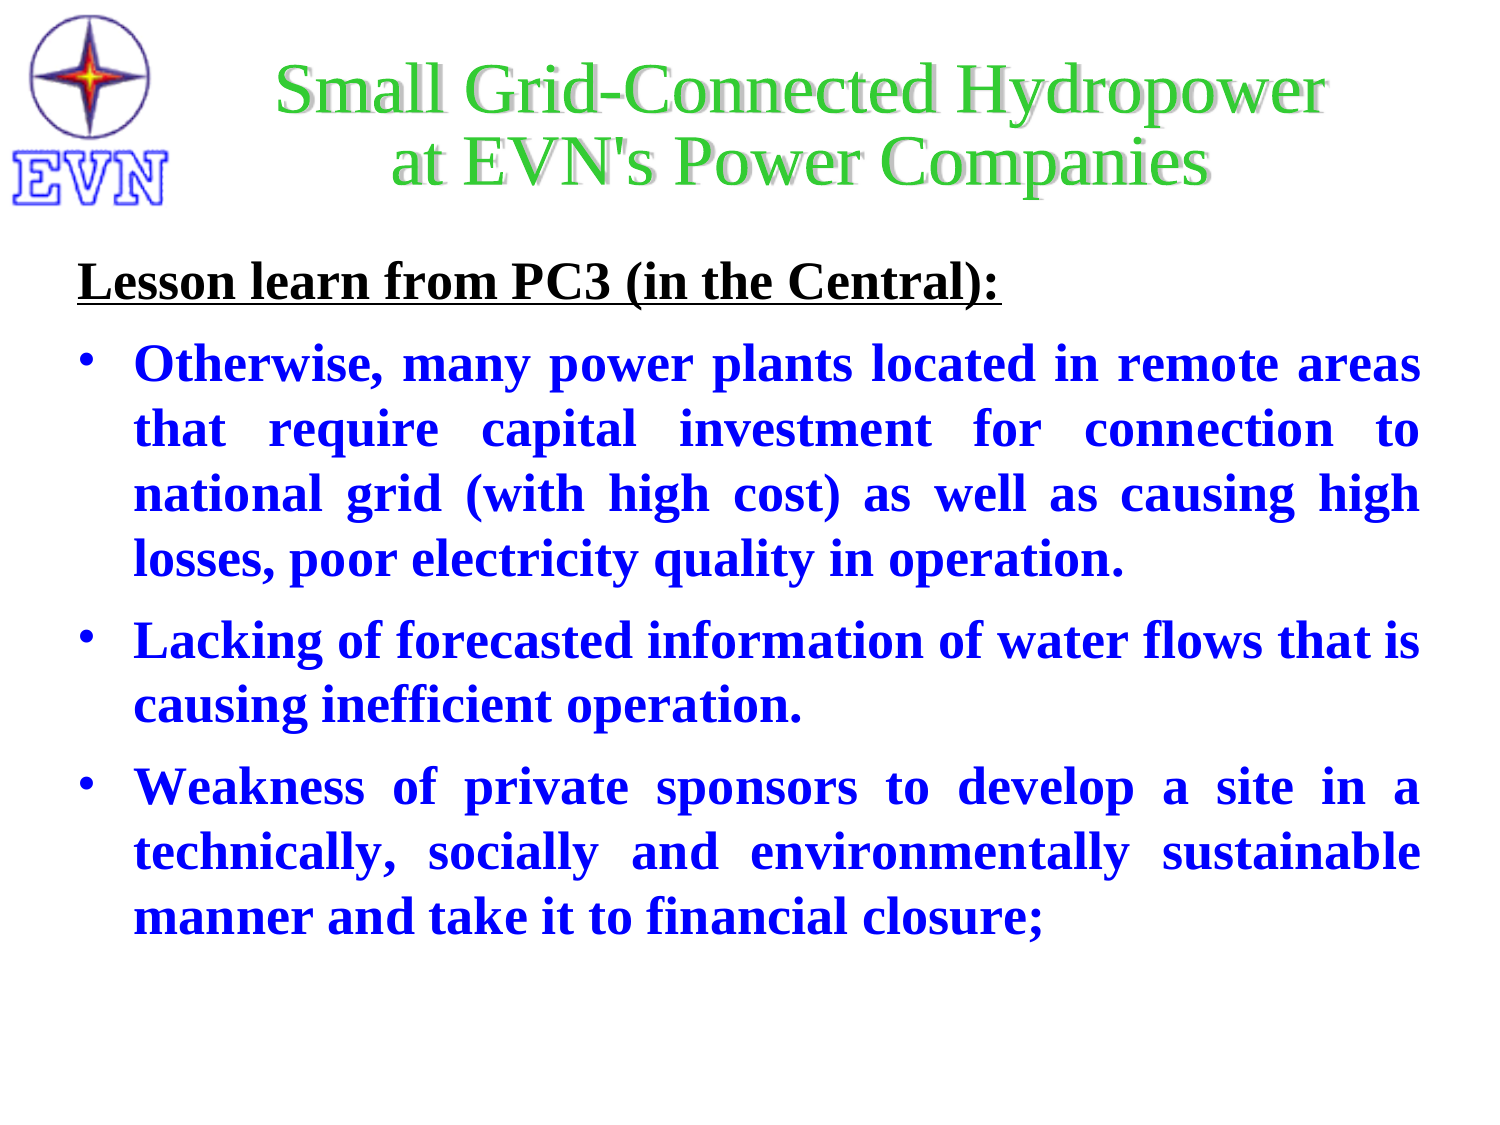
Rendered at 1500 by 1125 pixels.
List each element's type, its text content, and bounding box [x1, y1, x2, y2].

text_box Small Grid-Connected Hydropower at EVN's Power Companies [278, 64, 310, 114]
text_box Small Grid-Connected Hydropower at EVN's Power Companies [1047, 62, 1081, 114]
text_box Small Grid-Connected Hydropower at EVN's Power Companies [315, 78, 371, 113]
text_box Small Grid-Connected Hydropower at EVN's Power Companies [716, 150, 748, 186]
text_box Lesson learn from PC3 (in the Central): Otherwise, many power plants located in remote areas that require capital investment for connection to national grid (with high cost) as well as causing high losses, poor electricity quality in operation. Lacking of forecasted information of water flows that is causing inefficient operation. Weakness of private sponsors to develop a site in a technically, socially and environmentally sustainable manner and take it to financial closure; [62, 237, 1438, 954]
text_box Small Grid-Connected Hydropower at EVN's Power Companies [1022, 150, 1056, 200]
text_box Small Grid-Connected Hydropower at EVN's Power Companies [466, 64, 515, 114]
text_box Small Grid-Connected Hydropower at EVN's Power Companies [674, 137, 711, 185]
text_box Small Grid-Connected Hydropower at EVN's Power Companies [561, 137, 611, 185]
text_box Small Grid-Connected Hydropower at EVN's Power Companies [881, 136, 924, 186]
text_box Small Grid-Connected Hydropower at EVN's Power Companies [966, 150, 1021, 185]
text_box Small Grid-Connected Hydropower at EVN's Power Companies [930, 150, 962, 186]
text_box Small Grid-Connected Hydropower at EVN's Power Companies [507, 137, 559, 186]
text_box Small Grid-Connected Hydropower at EVN's Power Companies [1144, 78, 1177, 128]
text_box Small Grid-Connected Hydropower at EVN's Power Companies [674, 78, 706, 114]
text_box Small Grid-Connected Hydropower at EVN's Power Companies [1108, 78, 1141, 114]
text_box Small Grid-Connected Hydropower at EVN's Power Companies [463, 137, 503, 185]
text_box Small Grid-Connected Hydropower at EVN's Power Companies [1182, 78, 1214, 114]
picture [0, 0, 179, 223]
text_box Small Grid-Connected Hydropower at EVN's Power Companies [902, 62, 936, 114]
text_box Small Grid-Connected Hydropower at EVN's Power Companies [563, 62, 598, 114]
text_box Small Grid-Connected Hydropower at EVN's Power Companies [1009, 79, 1045, 129]
text_box Small Grid-Connected Hydropower at EVN's Power Companies [750, 151, 804, 186]
text_box Small Grid-Connected Hydropower at EVN's Power Companies [1216, 79, 1270, 114]
text_box Small Grid-Connected Hydropower at EVN's Power Companies [709, 78, 744, 113]
text_box Small Grid-Connected Hydropower at EVN's Power Companies [625, 64, 668, 114]
text_box Small Grid-Connected Hydropower at EVN's Power Companies [1092, 150, 1127, 185]
text_box Small Grid-Connected Hydropower at EVN's Power Companies [957, 65, 1006, 113]
text_box Small Grid-Connected Hydropower at EVN's Power Companies [746, 78, 781, 113]
